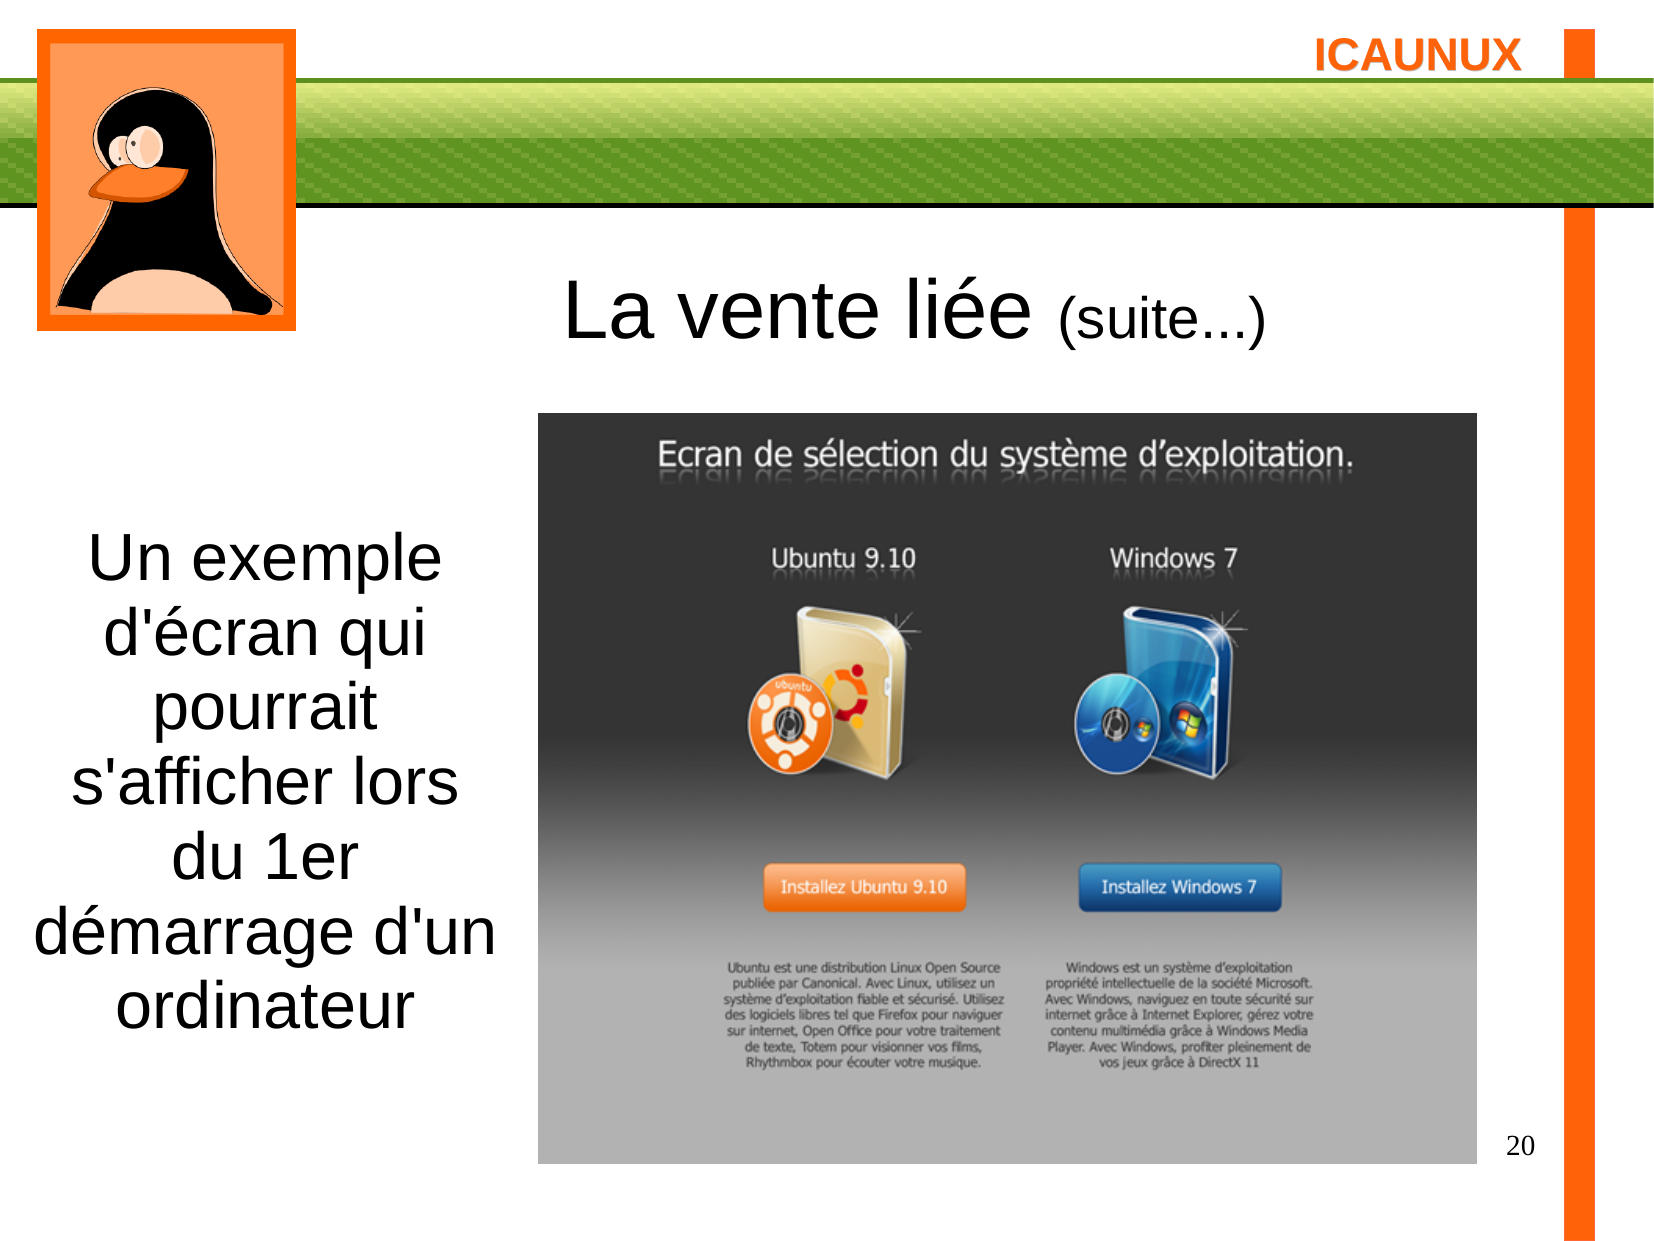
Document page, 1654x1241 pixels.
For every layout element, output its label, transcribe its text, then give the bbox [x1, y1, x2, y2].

subtitle Un exemple d'écran qui pourrait s'afficher lors du 1er démarrage d'un ordinateur [29, 382, 502, 1182]
title La vente liée (suite...) [324, 235, 1506, 384]
picture [0, 29, 1654, 331]
picture [538, 413, 1477, 1164]
